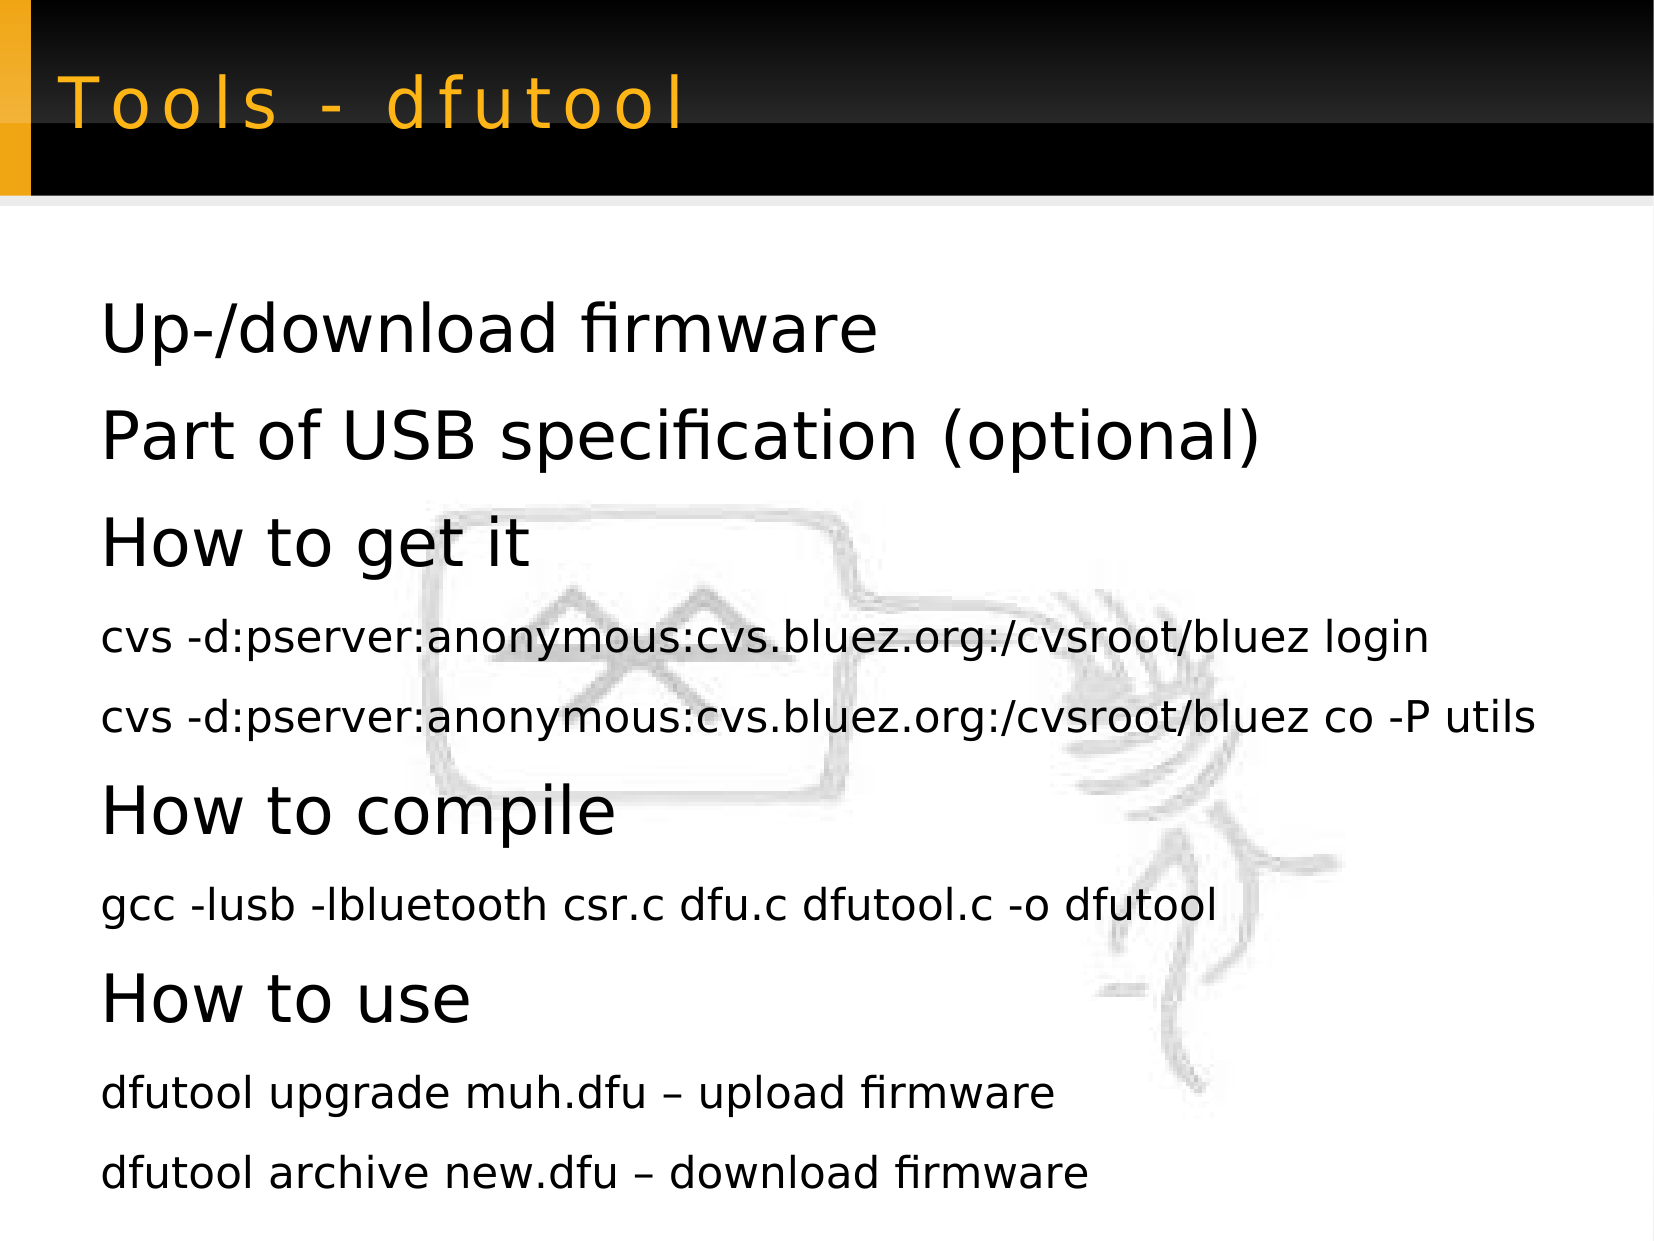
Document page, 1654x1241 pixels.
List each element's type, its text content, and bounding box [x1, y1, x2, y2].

title Tools - dfutool [59, 29, 1270, 178]
picture [0, 0, 1654, 1241]
list Up-/download firmware Part of USB specification (optional) How to get it cvs -d:pserver:anonymous:cvs.bluez.org:/cvsroot/bluez login cvs -d:pserver:anonymous:cvs.bluez.org:/cvsroot/bluez co -P utils How to compile gcc -lusb -lbluetooth csr.c dfu.c dfutool.c -o dfutool How to use dfutool upgrade muh.dfu – upload firmware dfutool archive new.dfu – download firmware [82, 290, 1571, 1199]
